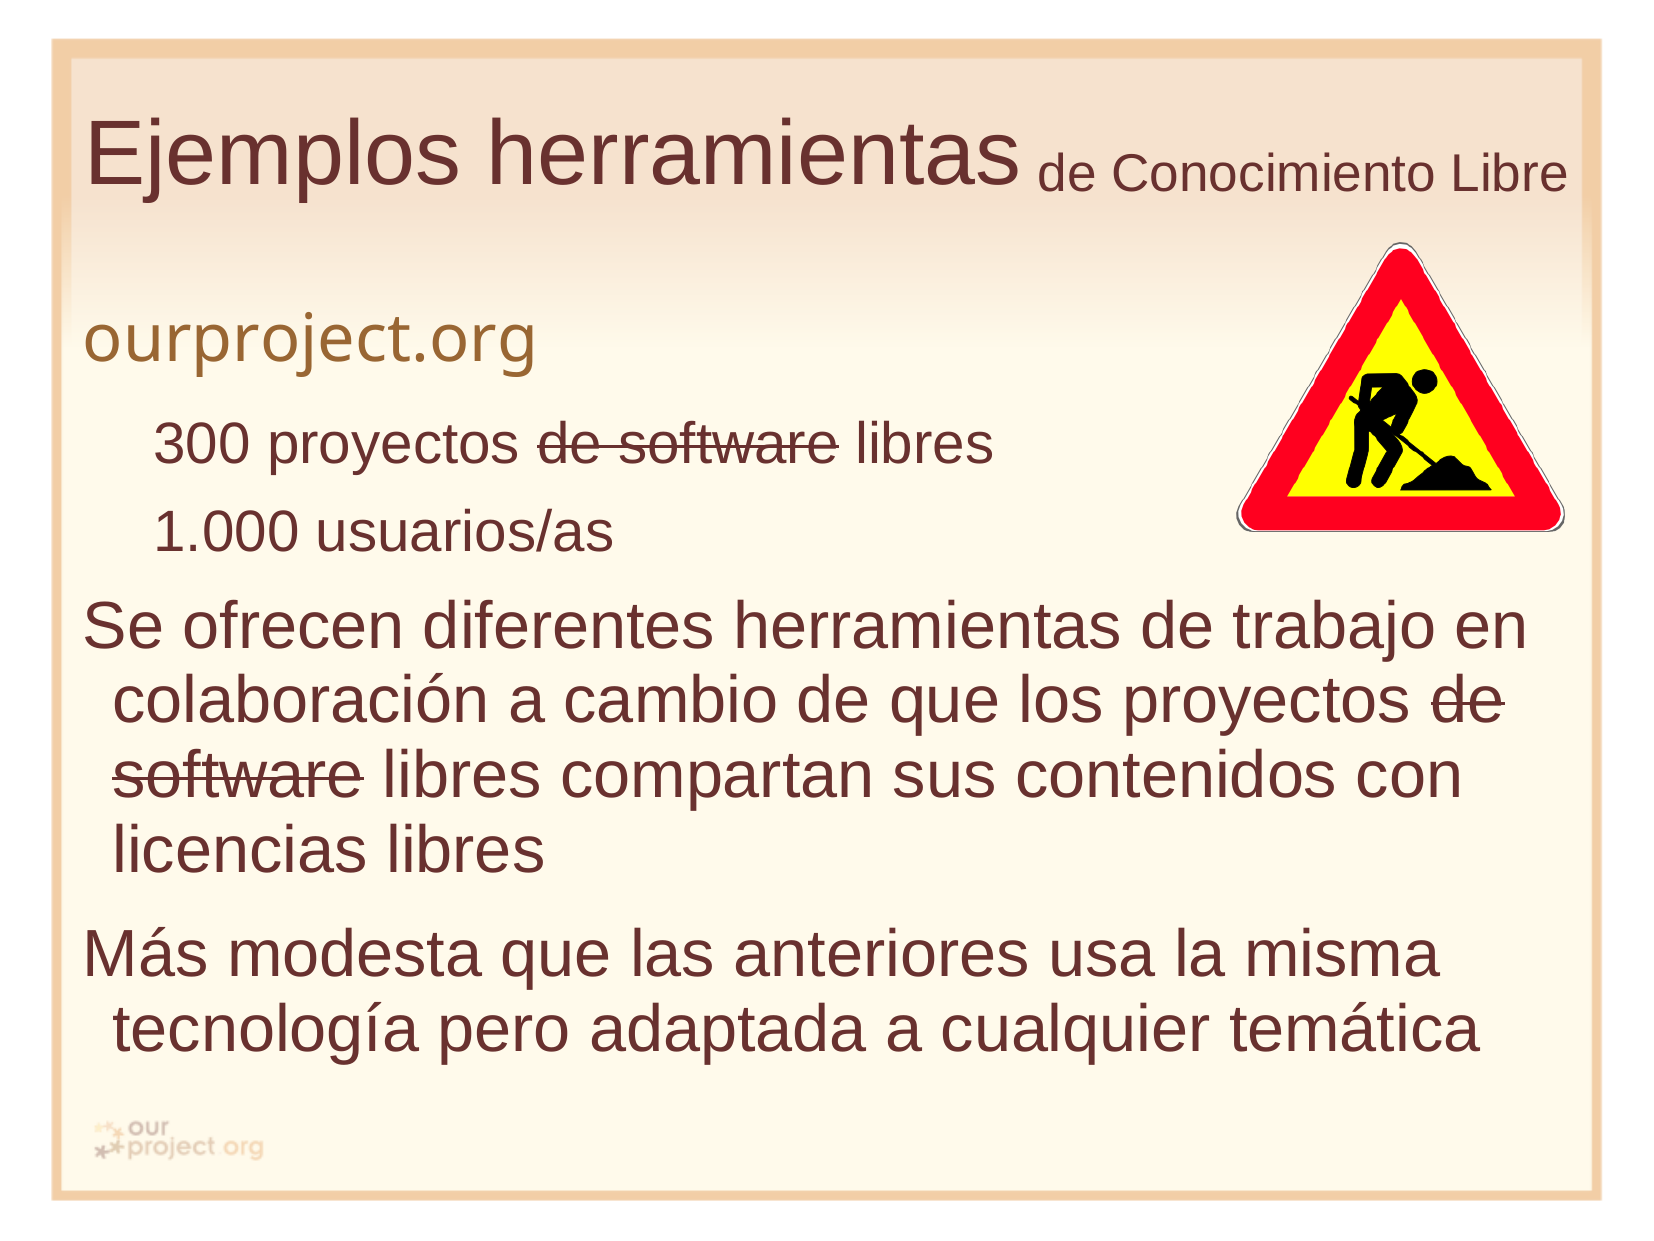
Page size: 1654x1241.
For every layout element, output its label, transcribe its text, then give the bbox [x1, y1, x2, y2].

title Ejemplos herramientas de Conocimiento Libre [82, 49, 1571, 257]
list ourproject.org 300 proyectos de software libres 1.000 usuarios/as Se ofrecen diferentes herramientas de trabajo en colaboración a cambio de que los proyectos de software libres compartan sus contenidos con licencias libres Más modesta que las anteriores usa la misma tecnología pero adaptada a cualquier temática [82, 290, 1571, 1118]
picture [0, 0, 1654, 1241]
